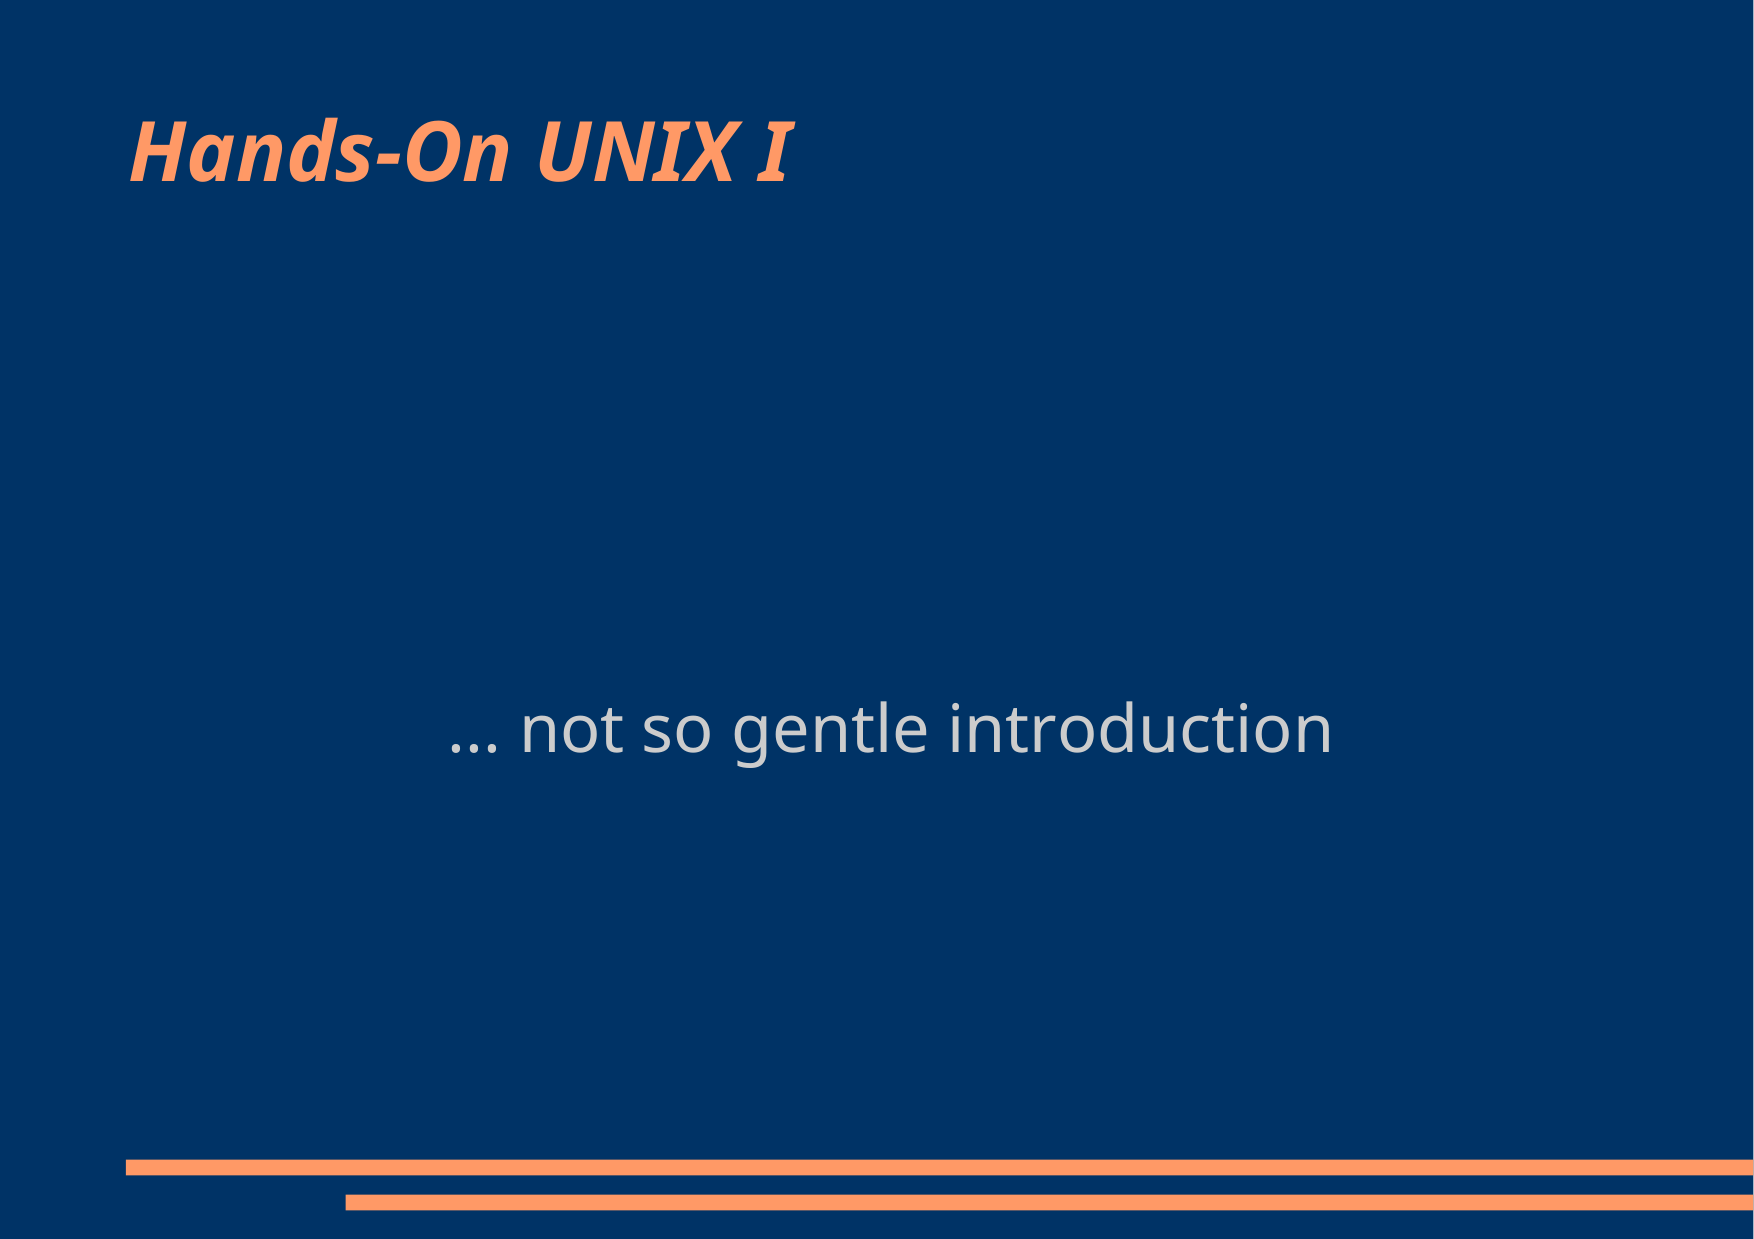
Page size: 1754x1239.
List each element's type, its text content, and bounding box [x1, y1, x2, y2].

title Hands-On UNIX I [128, 46, 1627, 253]
subtitle ... not so gentle introduction [128, 321, 1655, 1131]
